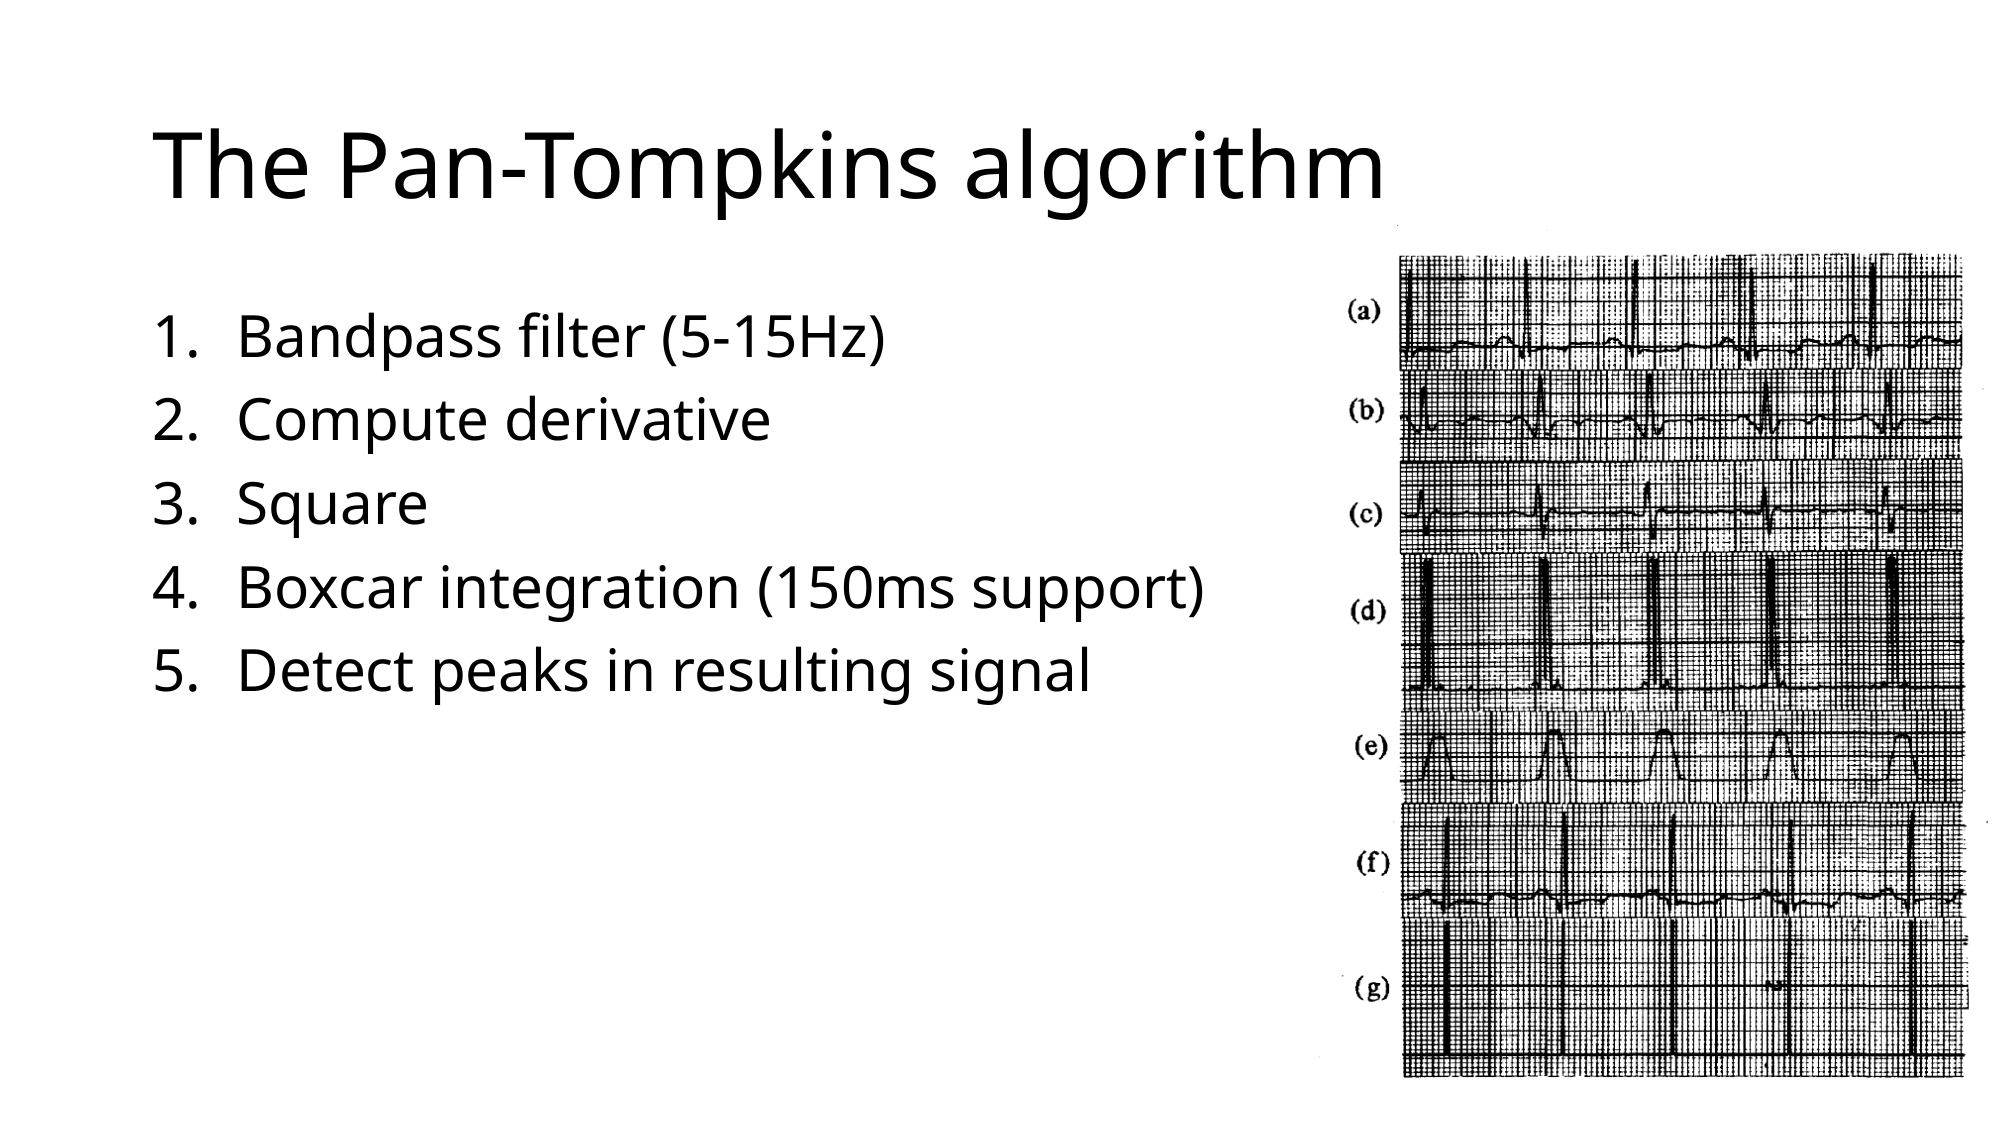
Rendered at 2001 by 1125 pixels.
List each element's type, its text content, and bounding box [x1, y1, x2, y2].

list Bandpass filter (5-15Hz) Compute derivative Square Boxcar integration (150ms support) Detect peaks in resulting signal [137, 299, 1306, 1014]
picture [1306, 225, 2000, 1088]
title The Pan-Tompkins algorithm [137, 59, 1863, 278]
